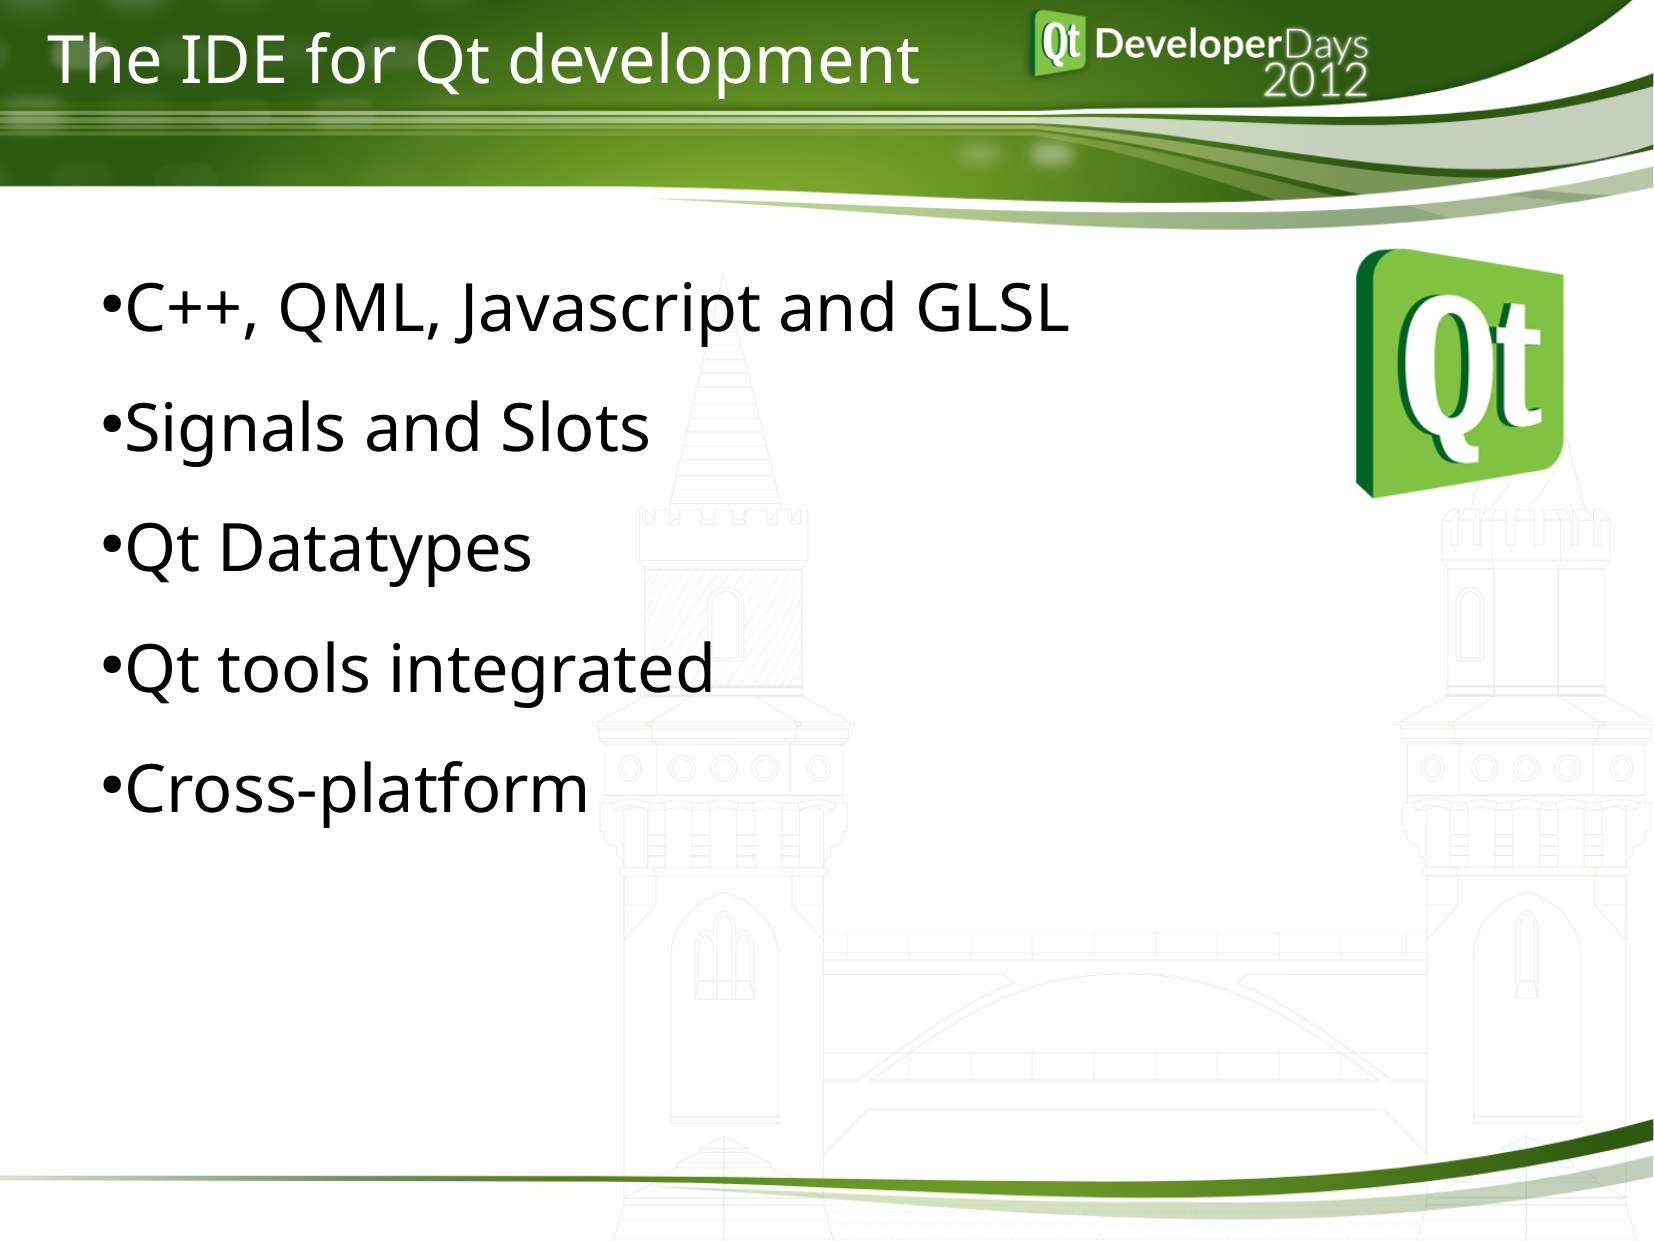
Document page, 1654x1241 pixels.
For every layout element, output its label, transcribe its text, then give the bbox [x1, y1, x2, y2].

list C++, QML, Javascript and GLSL Signals and Slots Qt Datatypes Qt tools integrated Cross-platform [82, 259, 1538, 980]
picture [0, 0, 1654, 1241]
title The IDE for Qt development [47, 11, 1028, 178]
